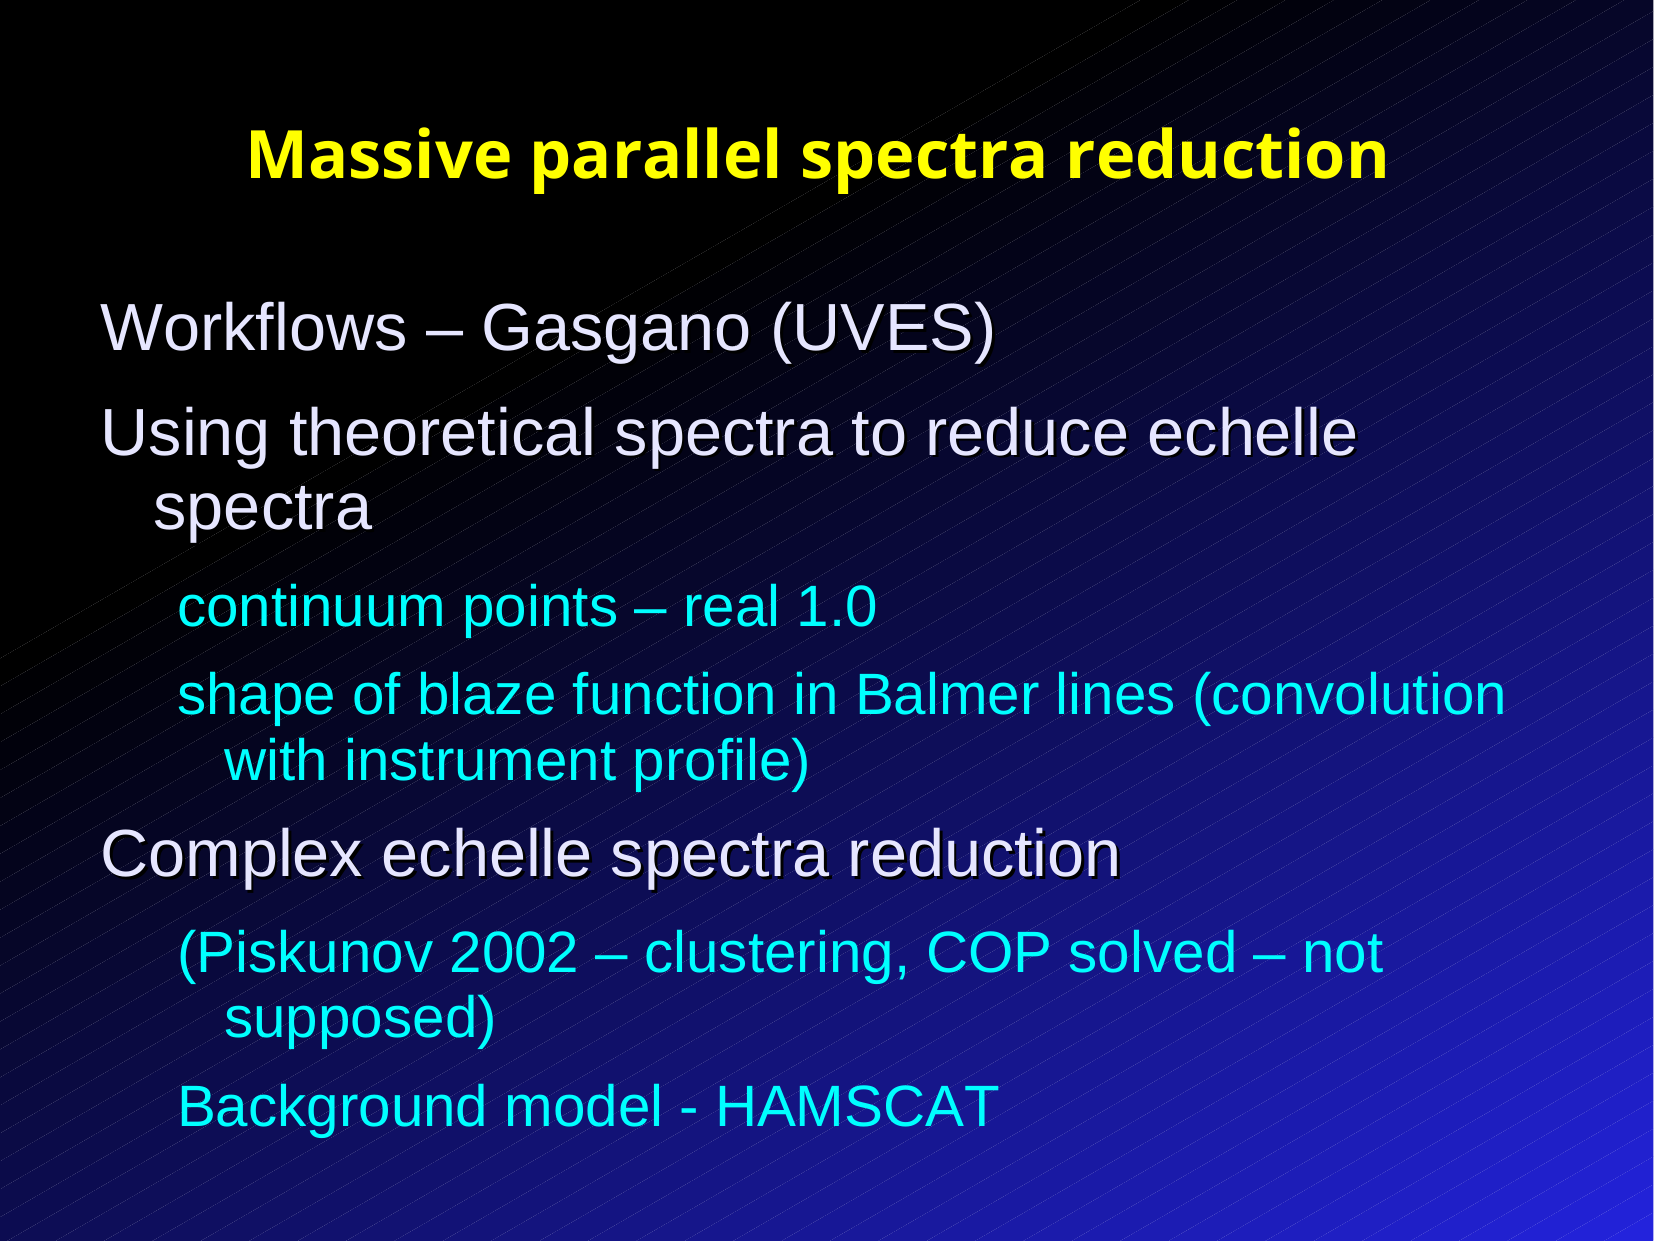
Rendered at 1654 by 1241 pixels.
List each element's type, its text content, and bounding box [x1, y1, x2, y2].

list Workflows – Gasgano (UVES) Using theoretical spectra to reduce echelle spectra continuum points – real 1.0 shape of blaze function in Balmer lines (convolution with instrument profile) Complex echelle spectra reduction (Piskunov 2002 – clustering, COP solved – not supposed) Background model - HAMSCAT [82, 290, 1571, 1168]
title Massive parallel spectra reduction [82, 49, 1571, 257]
